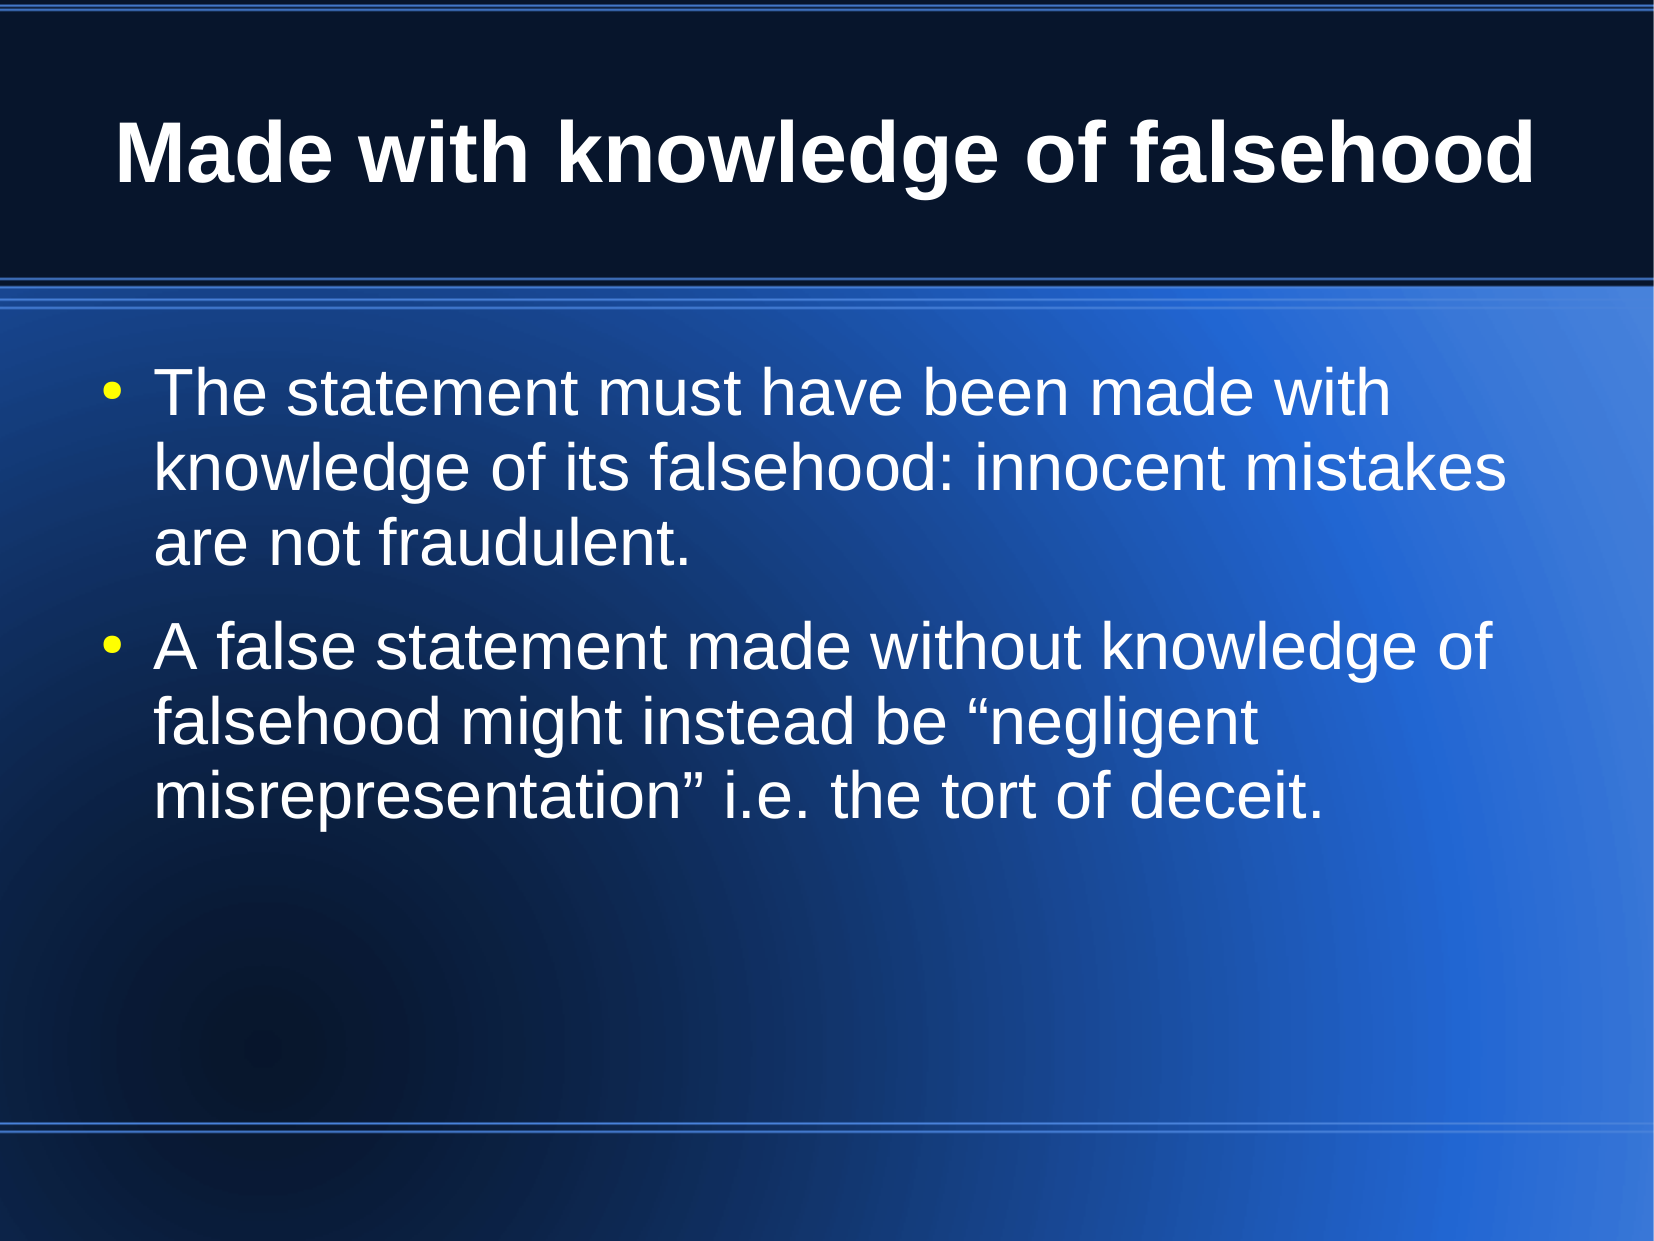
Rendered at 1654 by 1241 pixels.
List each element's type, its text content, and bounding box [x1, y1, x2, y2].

list The statement must have been made with knowledge of its falsehood: innocent mistakes are not fraudulent. A false statement made without knowledge of falsehood might instead be “negligent misrepresentation” i.e. the tort of deceit. [82, 355, 1571, 1058]
picture [0, 0, 1654, 1241]
title Made with knowledge of falsehood [82, 49, 1571, 257]
